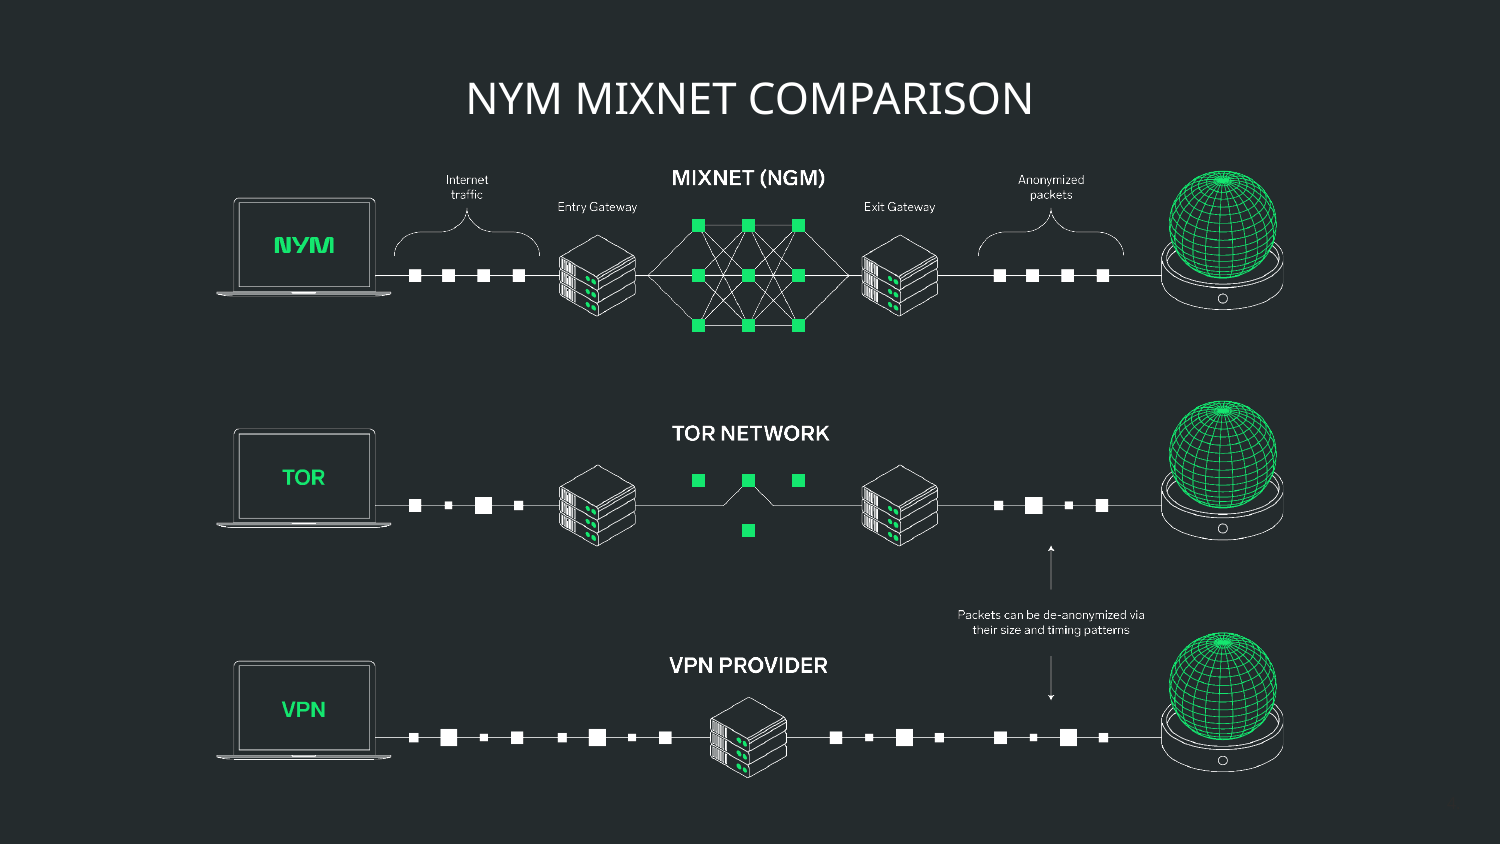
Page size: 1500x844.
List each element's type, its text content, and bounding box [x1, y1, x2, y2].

picture [216, 150, 1284, 778]
text_box NYM MIXNET COMPARISON [290, 59, 1210, 135]
